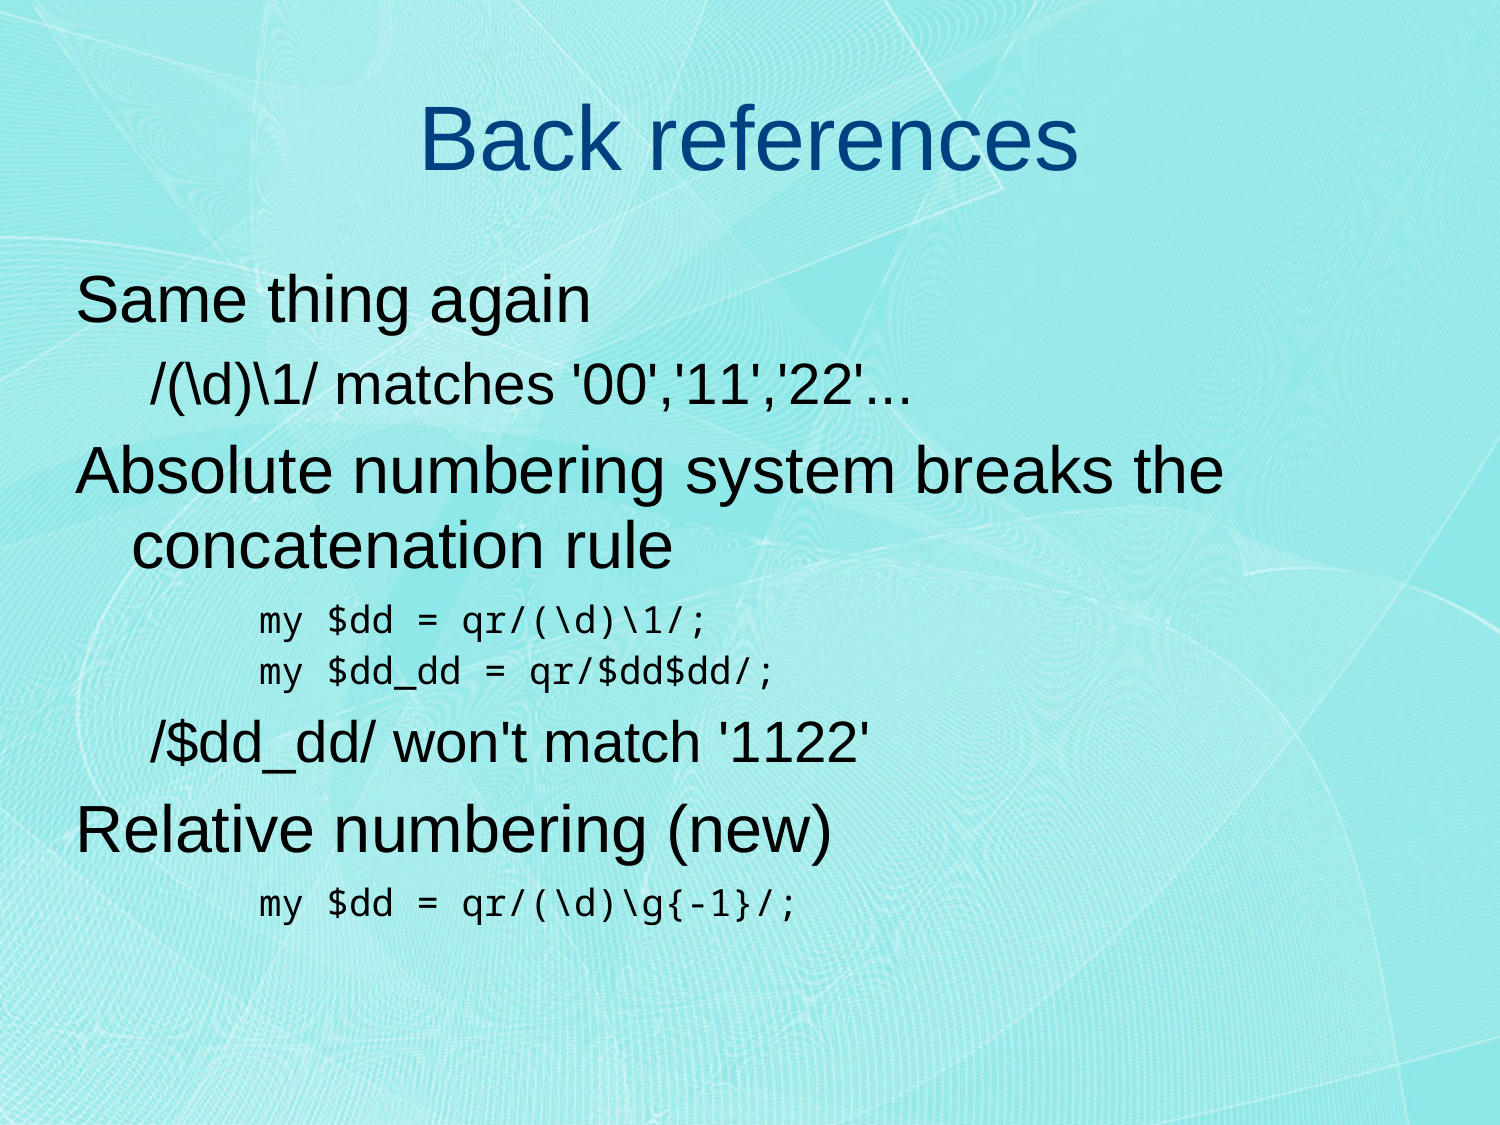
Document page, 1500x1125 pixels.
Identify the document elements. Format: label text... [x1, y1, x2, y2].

title Back references [75, 52, 1426, 226]
list Same thing again /(\d)\1/ matches '00','11','22'... Absolute numbering system breaks the concatenation rule my $dd = qr/(\d)\1/; my $dd_dd = qr/$dd$dd/; /$dd_dd/ won't match '1122' Relative numbering (new) my $dd = qr/(\d)\g{-1}/; [75, 262, 1426, 955]
picture [0, 0, 1500, 1125]
